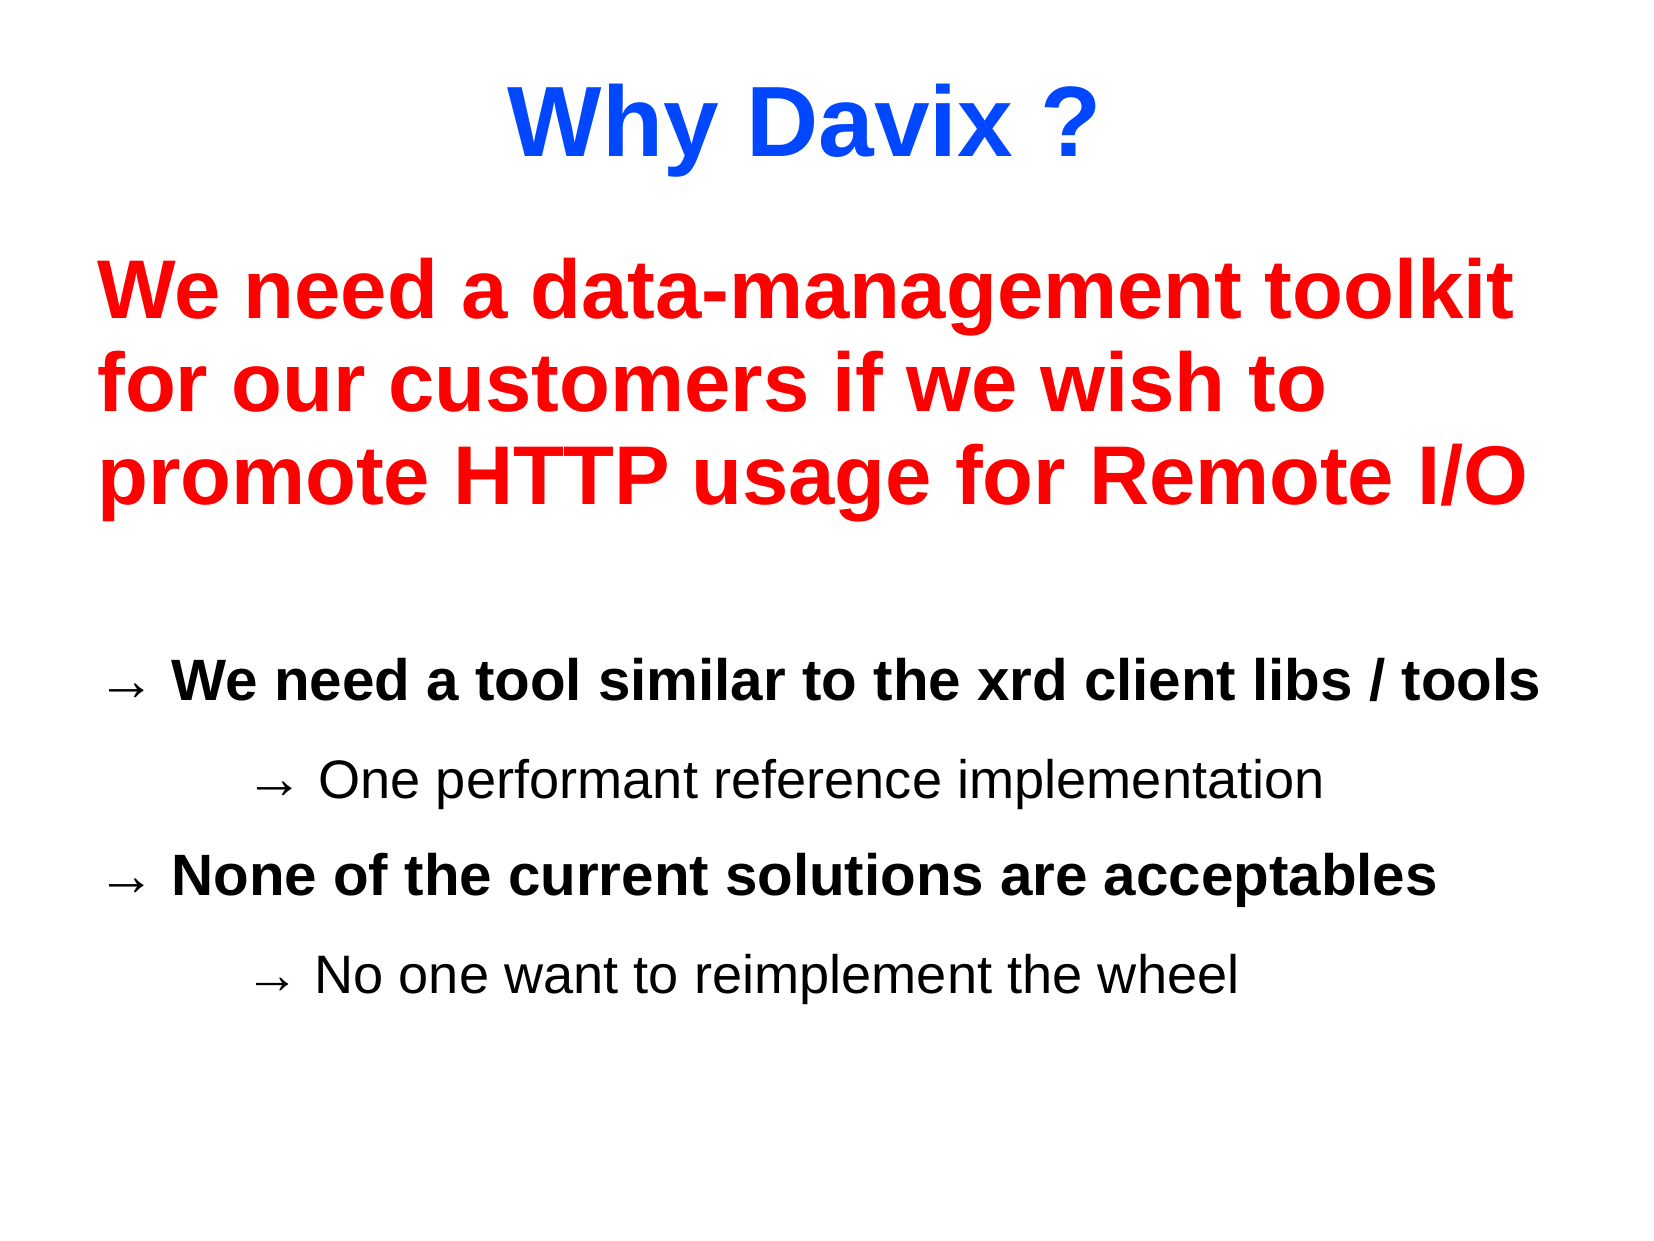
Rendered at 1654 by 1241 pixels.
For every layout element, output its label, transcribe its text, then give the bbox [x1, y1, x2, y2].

text_box We need a data-management toolkit for our customers if we wish to promote HTTP usage for Remote I/O → We need a tool similar to the xrd client libs / tools → One performant reference implementation → None of the current solutions are acceptables → No one want to reimplement the wheel [82, 236, 1571, 1088]
text_box Why Davix ? [401, 59, 1264, 186]
